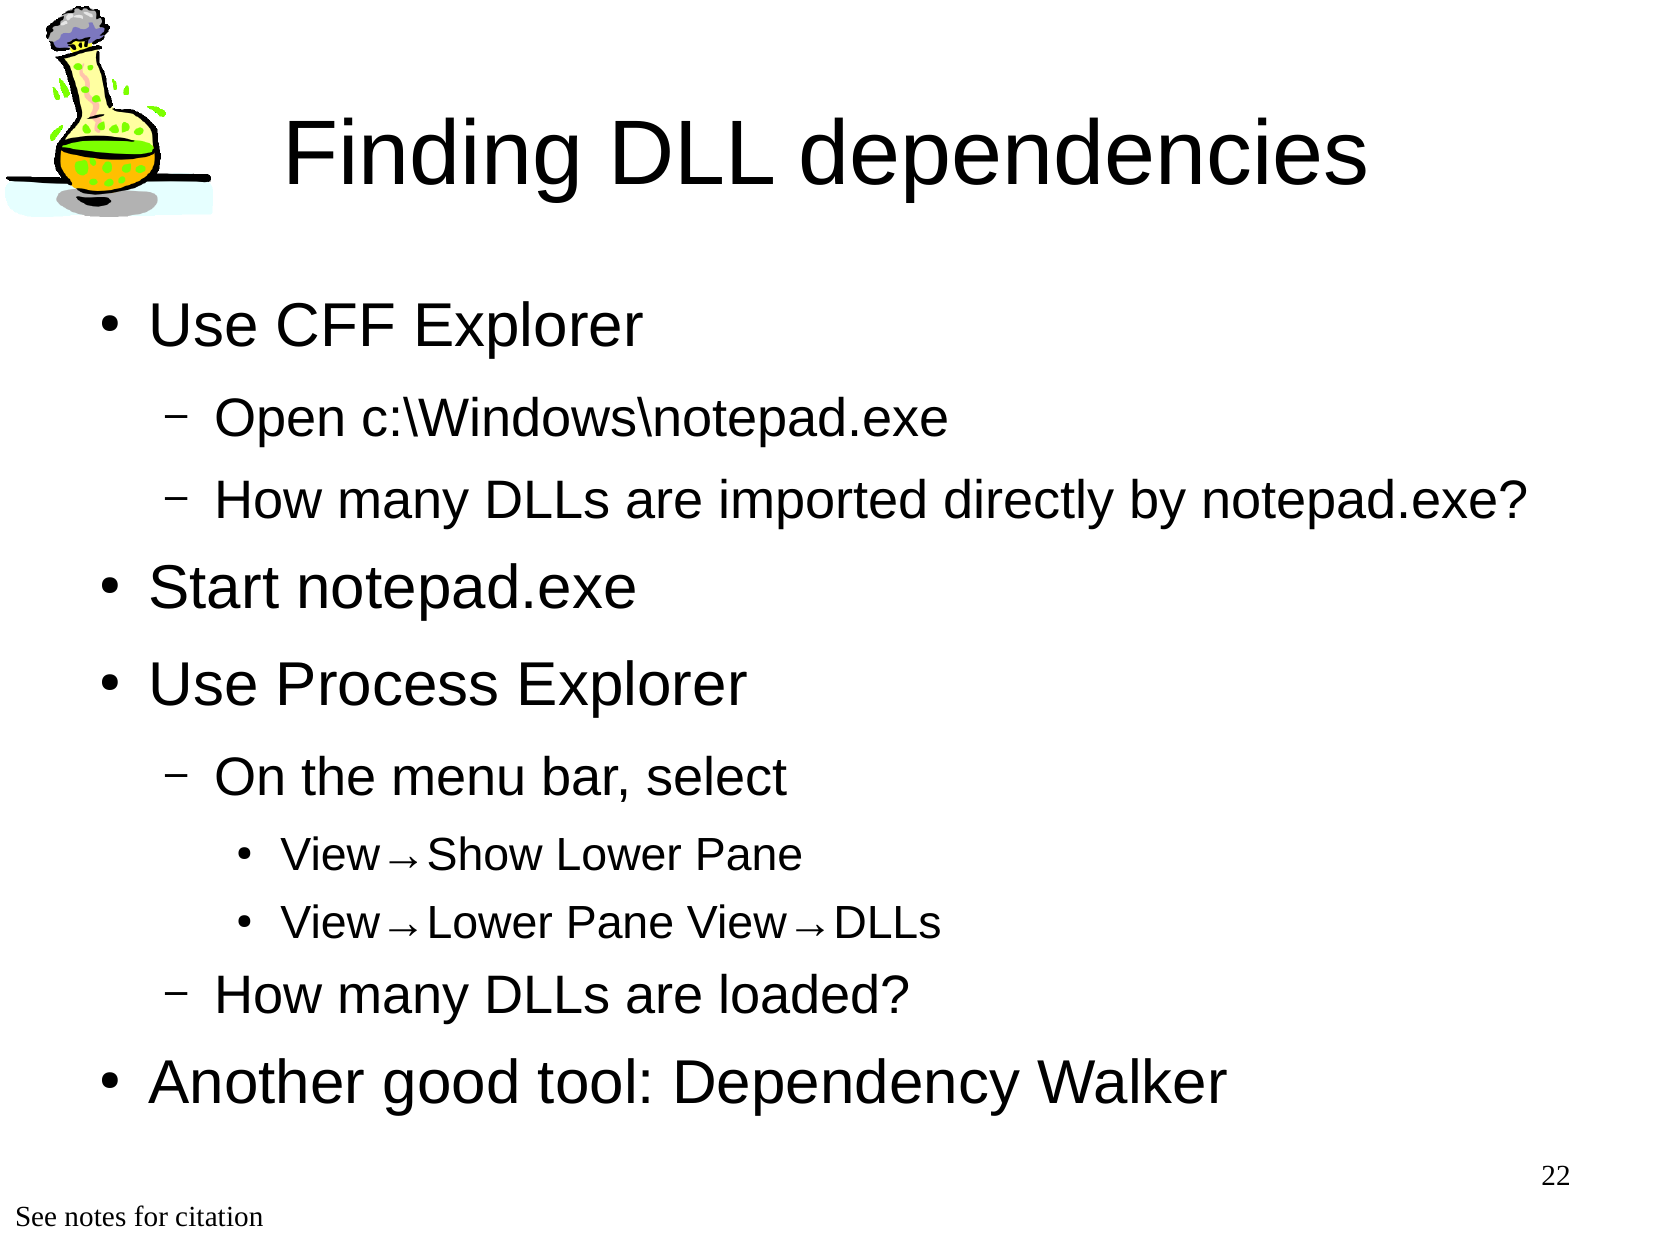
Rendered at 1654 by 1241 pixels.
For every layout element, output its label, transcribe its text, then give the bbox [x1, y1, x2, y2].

list Use CFF Explorer Open c:\Windows\notepad.exe How many DLLs are imported directly by notepad.exe? Start notepad.exe Use Process Explorer On the menu bar, select View→Show Lower Pane View→Lower Pane View→DLLs How many DLLs are loaded? Another good tool: Dependency Walker [82, 290, 1576, 1126]
title Finding DLL dependencies [82, 49, 1571, 257]
picture [5, 6, 213, 217]
